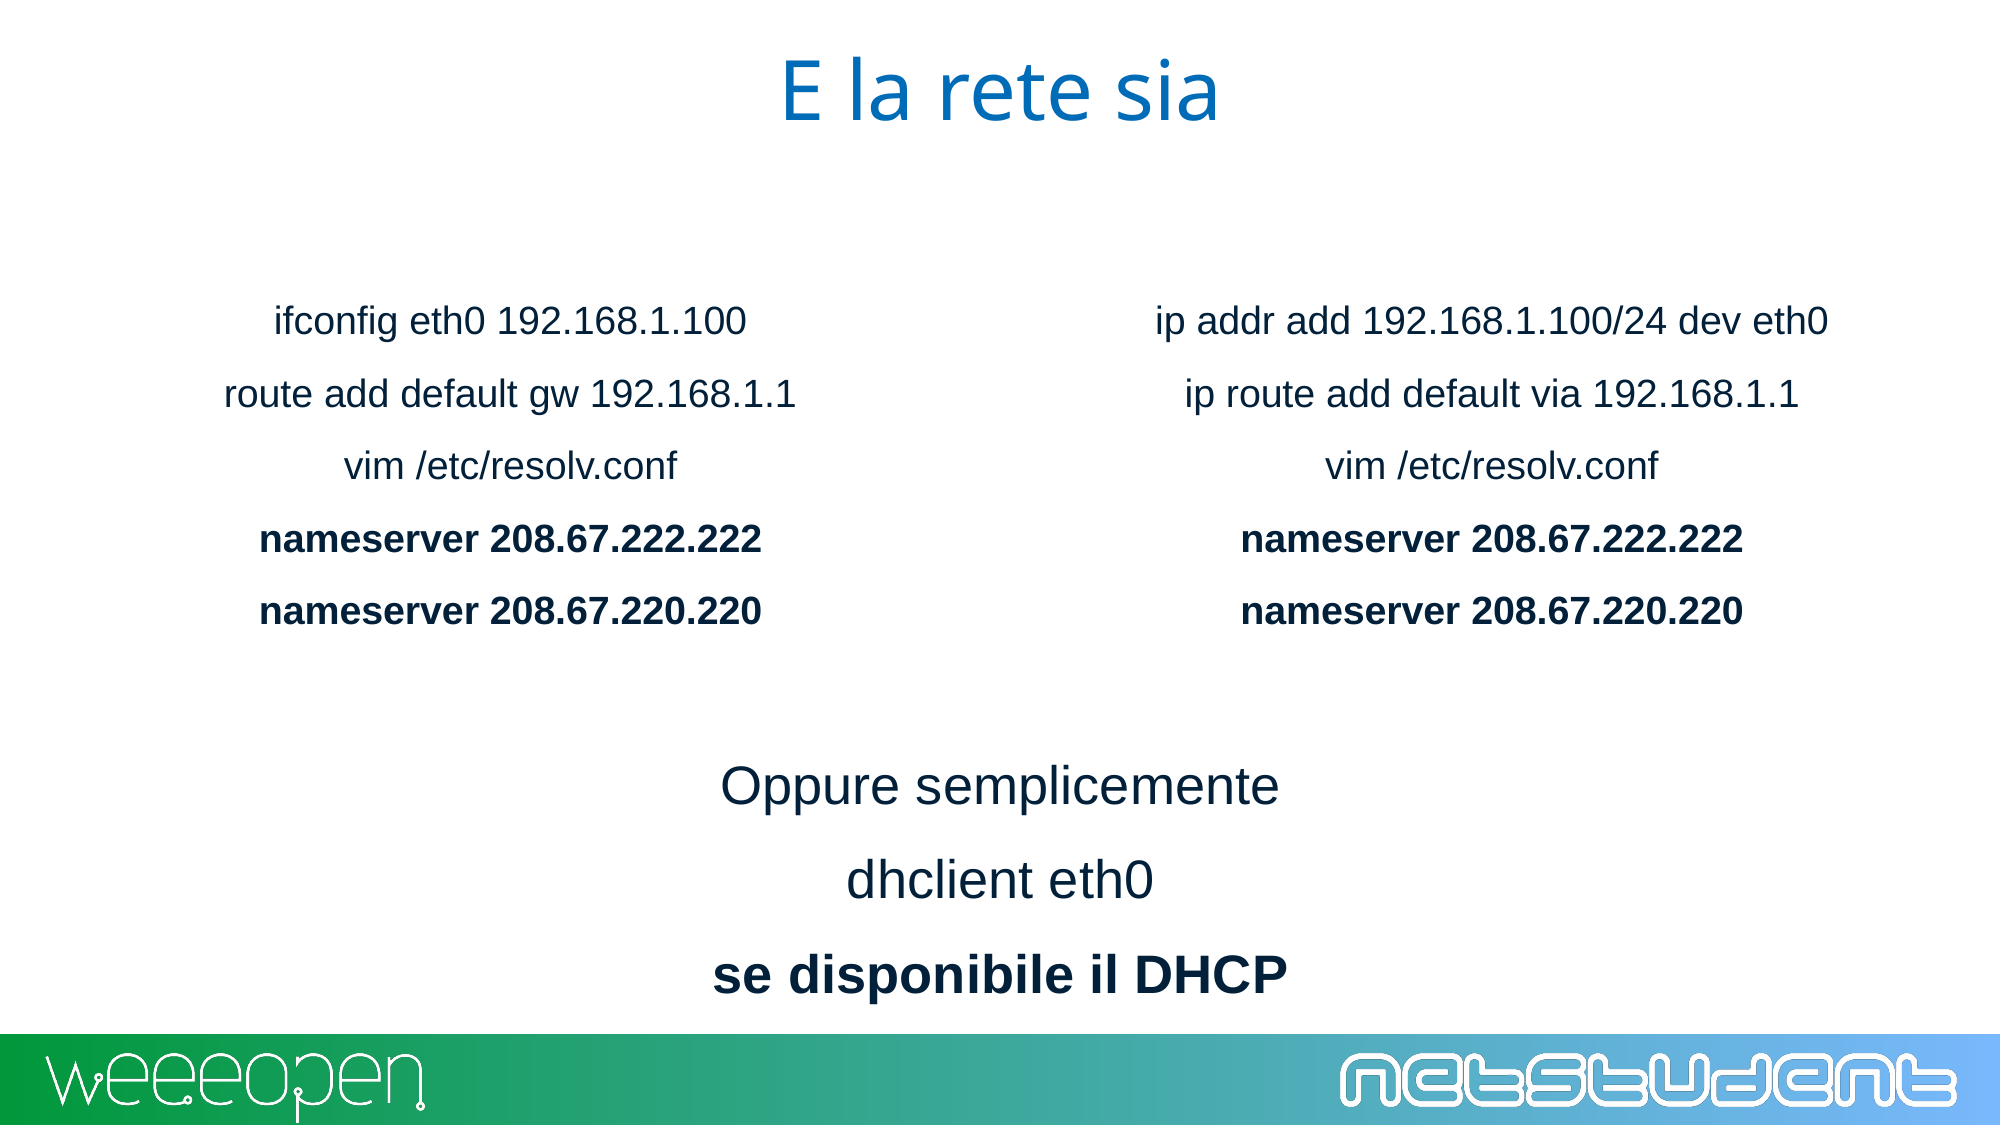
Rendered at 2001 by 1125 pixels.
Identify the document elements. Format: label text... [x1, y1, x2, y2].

title E la rete sia [43, 29, 1959, 247]
list Oppure semplicemente dhclient eth0 se disponibile il DHCP [43, 750, 1959, 1010]
list ifconfig eth0 192.168.1.100 route add default gw 192.168.1.1 vim /etc/resolv.conf nameserver 208.67.222.222 nameserver 208.67.220.220 [43, 295, 978, 637]
list ip addr add 192.168.1.100/24 dev eth0 ip route add default via 192.168.1.1 vim /etc/resolv.conf nameserver 208.67.222.222 nameserver 208.67.220.220 [1024, 295, 1960, 637]
picture [45, 1053, 425, 1123]
picture [1340, 1053, 1957, 1107]
